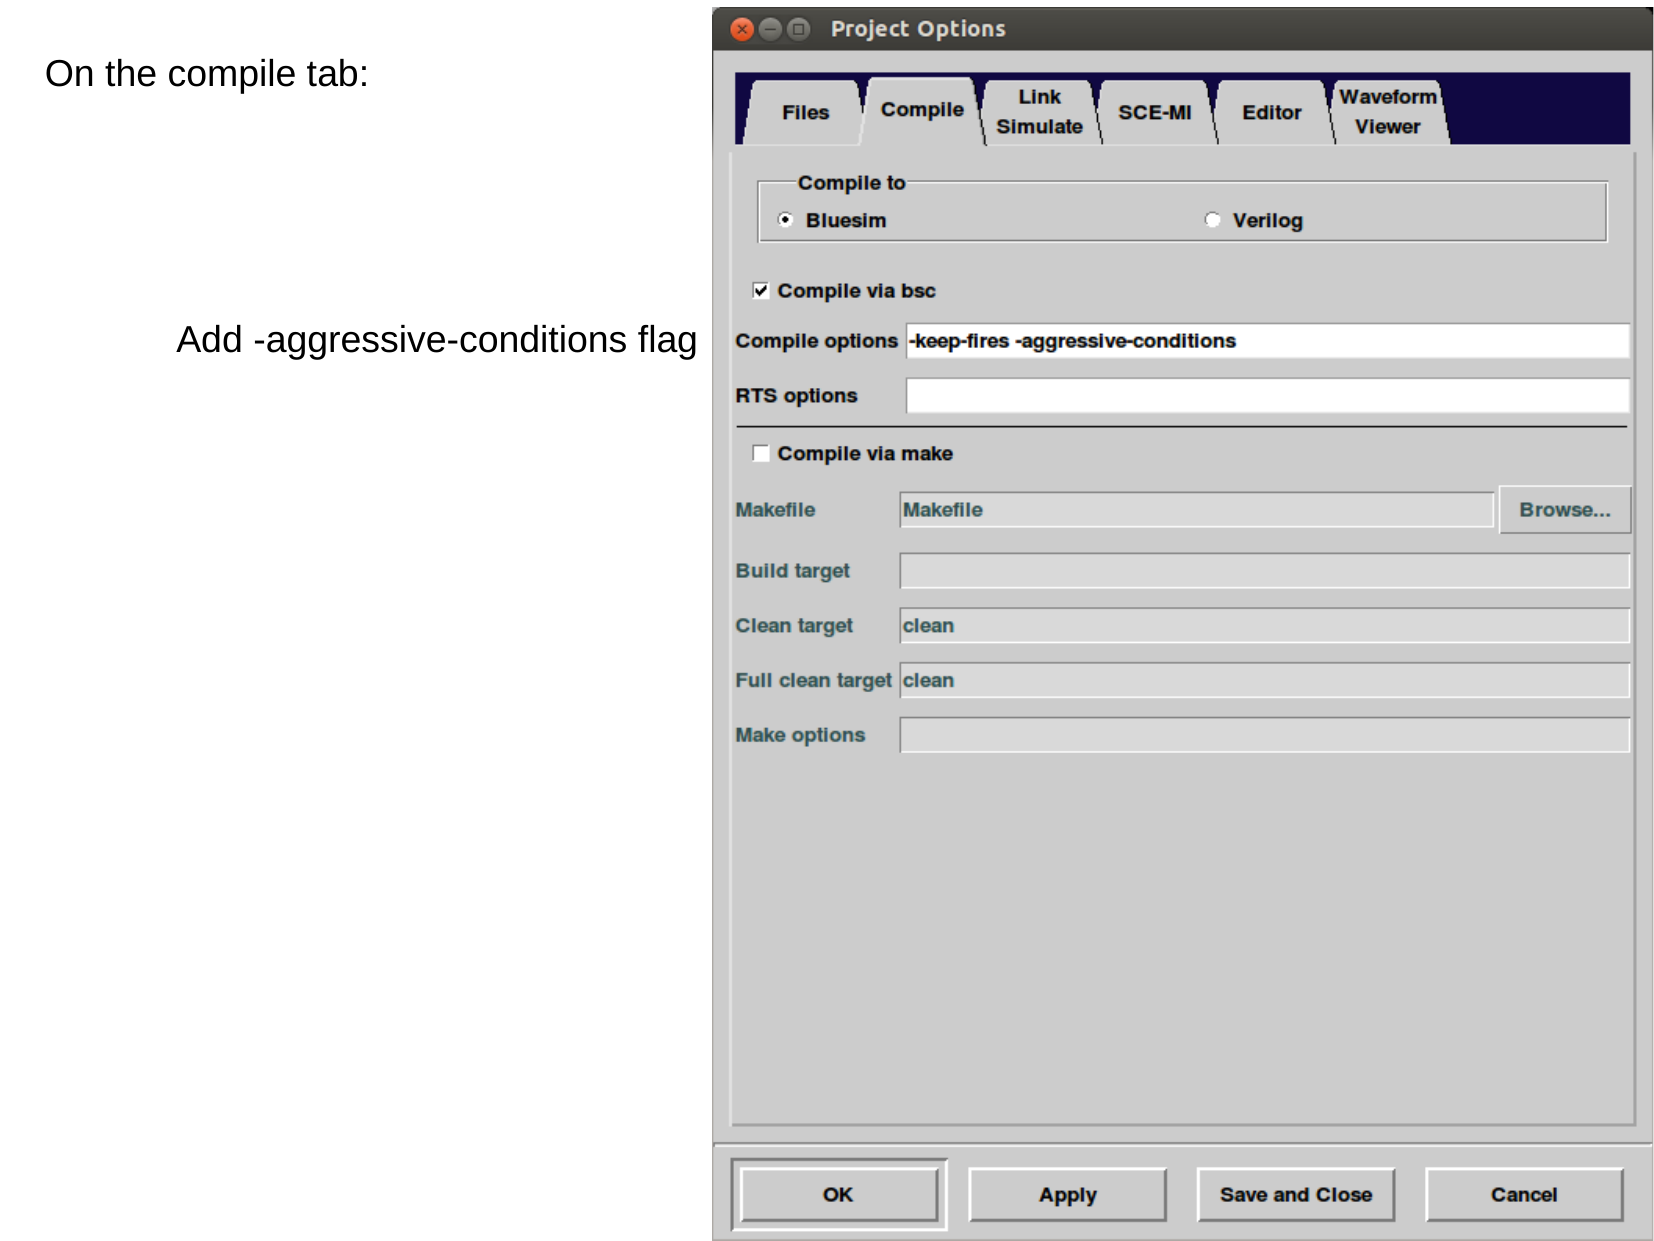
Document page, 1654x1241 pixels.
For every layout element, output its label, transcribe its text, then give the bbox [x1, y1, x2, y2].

text_box Add -aggressive-conditions flag [120, 311, 713, 369]
text_box On the compile tab: [30, 45, 676, 102]
picture [712, 7, 1654, 1241]
